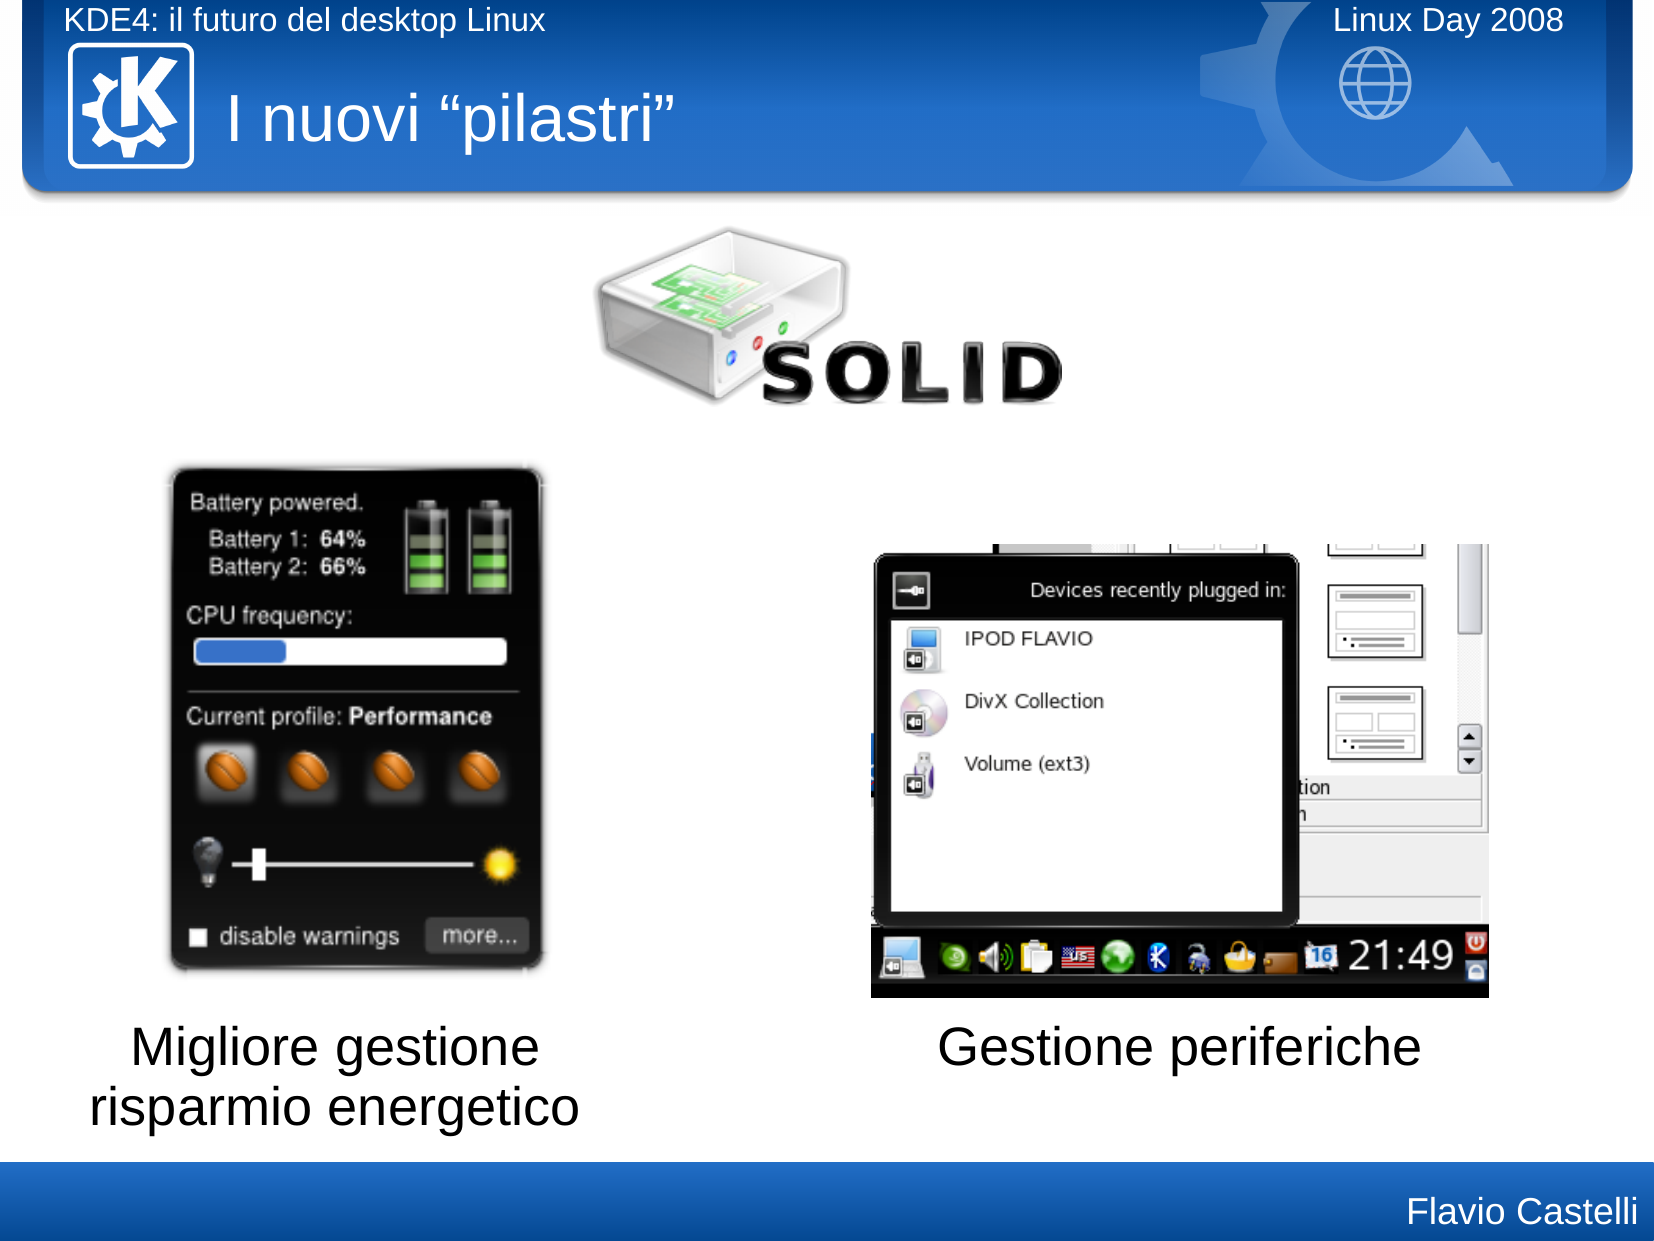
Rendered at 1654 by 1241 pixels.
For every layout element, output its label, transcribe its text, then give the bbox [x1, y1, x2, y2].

picture [871, 544, 1489, 998]
picture [592, 225, 1062, 407]
text_box Migliore gestione risparmio energetico [75, 1008, 638, 1159]
title I nuovi “pilastri” [225, 49, 1571, 188]
picture [0, 0, 1652, 216]
text_box Gestione periferiche [922, 1008, 1438, 1085]
picture [138, 446, 575, 998]
